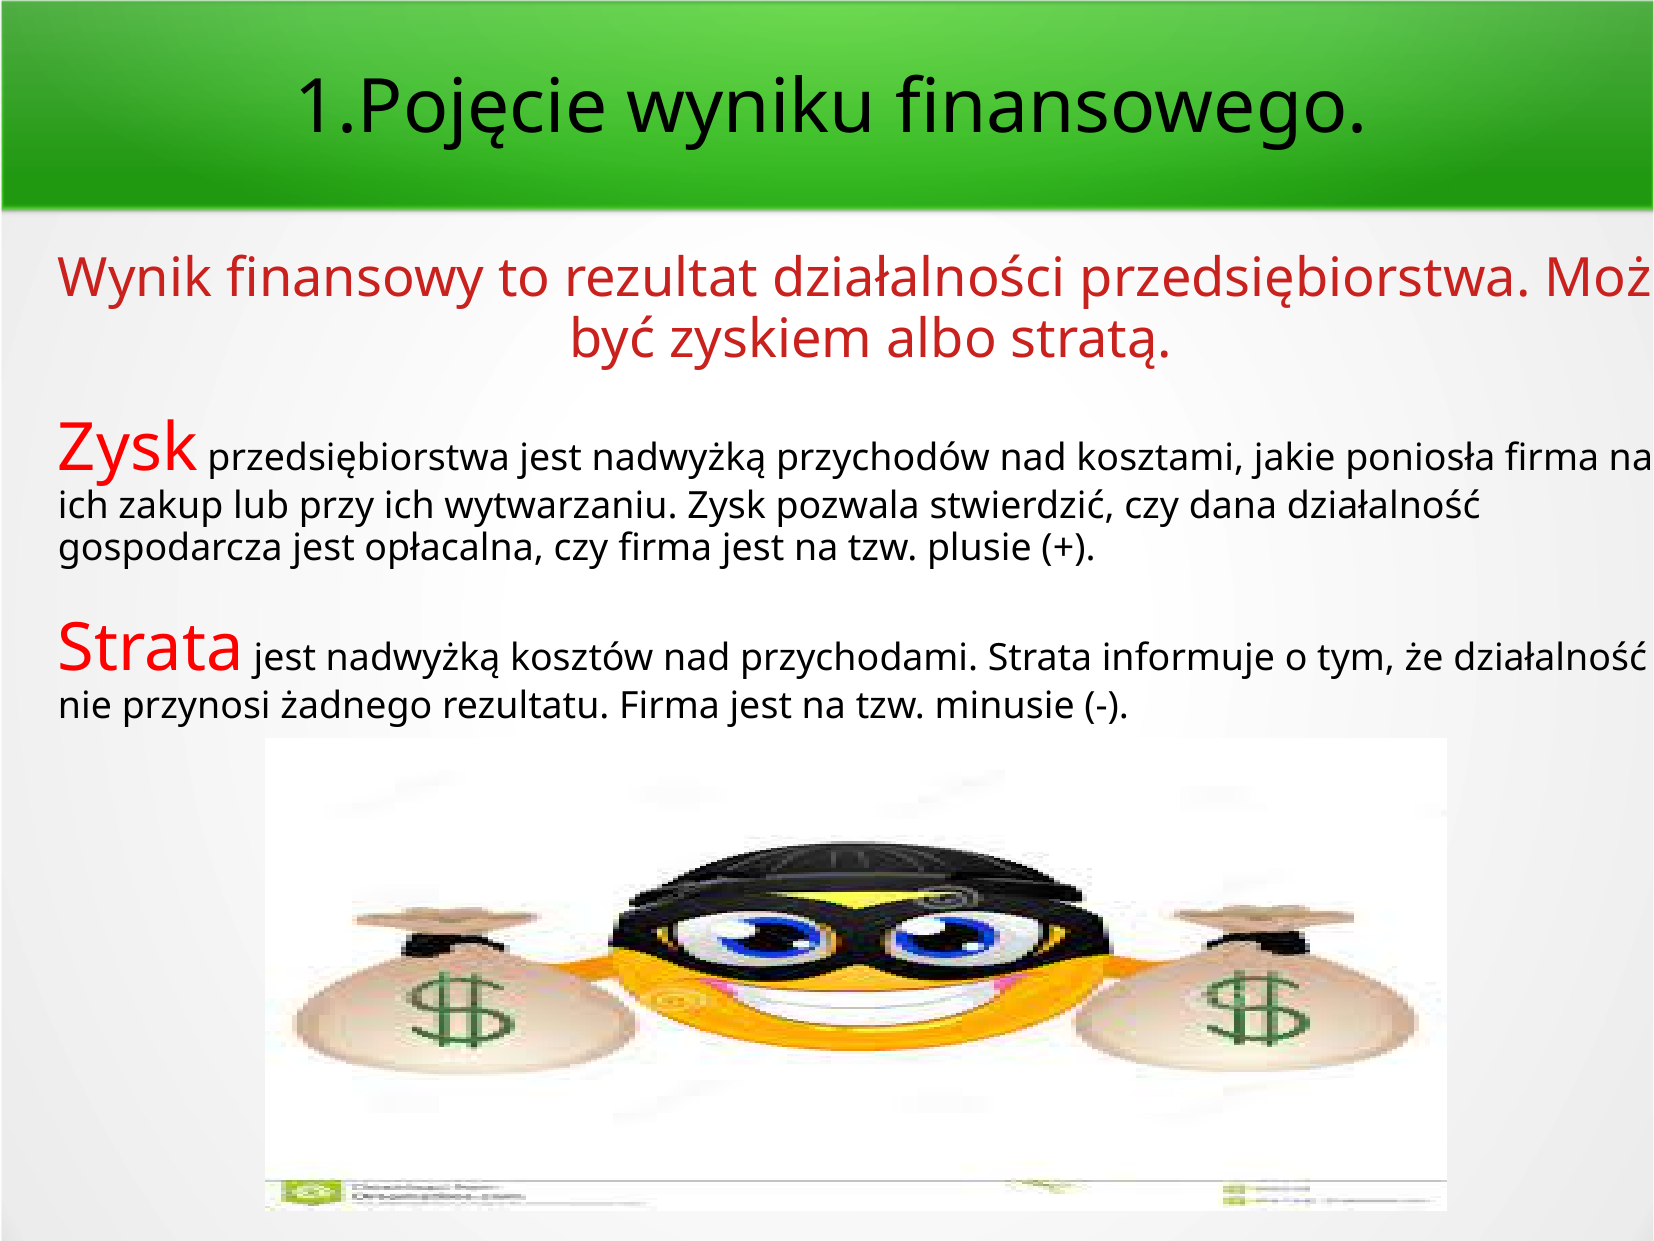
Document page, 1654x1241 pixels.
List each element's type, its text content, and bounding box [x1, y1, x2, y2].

picture [265, 827, 1447, 1211]
text_box Wynik finansowy to rezultat działalności przedsiębiorstwa. Może być zyskiem albo stratą. Zysk przedsiębiorstwa jest nadwyżką przychodów nad kosztami, jakie poniosła firma na ich zakup lub przy ich wytwarzaniu. Zysk pozwala stwierdzić, czy dana działalność gospodarcza jest opłacalna, czy firma jest na tzw. plusie (+). Strata jest nadwyżką kosztów nad przychodami. Strata informuje o tym, że działalność nie przynosi żadnego rezultatu. Firma jest na tzw. minusie (-). [43, 241, 1654, 827]
title 1.Pojęcie wyniku finansowego. [88, 38, 1575, 178]
